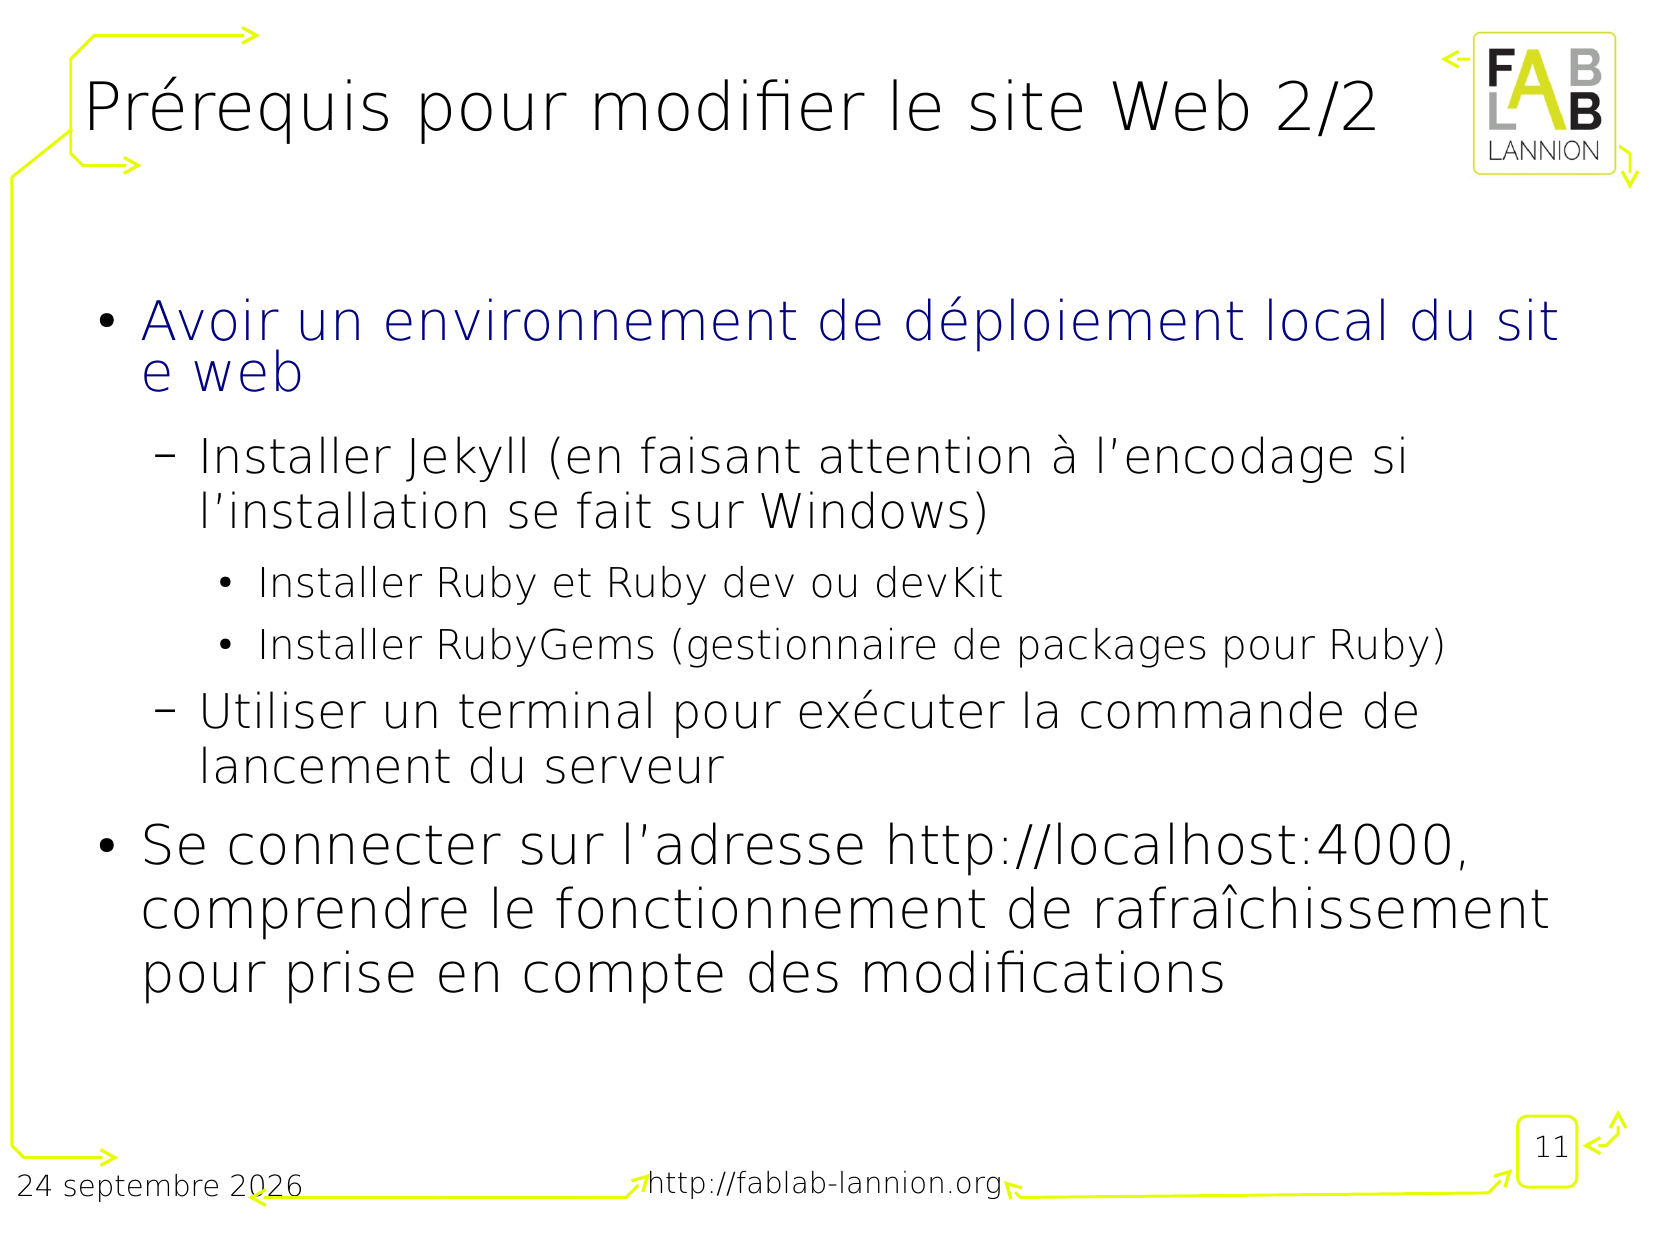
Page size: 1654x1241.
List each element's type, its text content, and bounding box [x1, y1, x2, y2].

title Prérequis pour modifier le site Web 2/2 [82, 49, 1441, 166]
list Avoir un environnement de déploiement local du site web Installer Jekyll (en faisant attention à l’encodage si l’installation se fait sur Windows) Installer Ruby et Ruby dev ou devKit Installer RubyGems (gestionnaire de packages pour Ruby) Utiliser un terminal pour exécuter la commande de lancement du serveur Se connecter sur l’adresse http://localhost:4000, comprendre le fonctionnement de rafraîchissement pour prise en compte des modifications [82, 290, 1571, 1010]
picture [1470, 29, 1619, 178]
